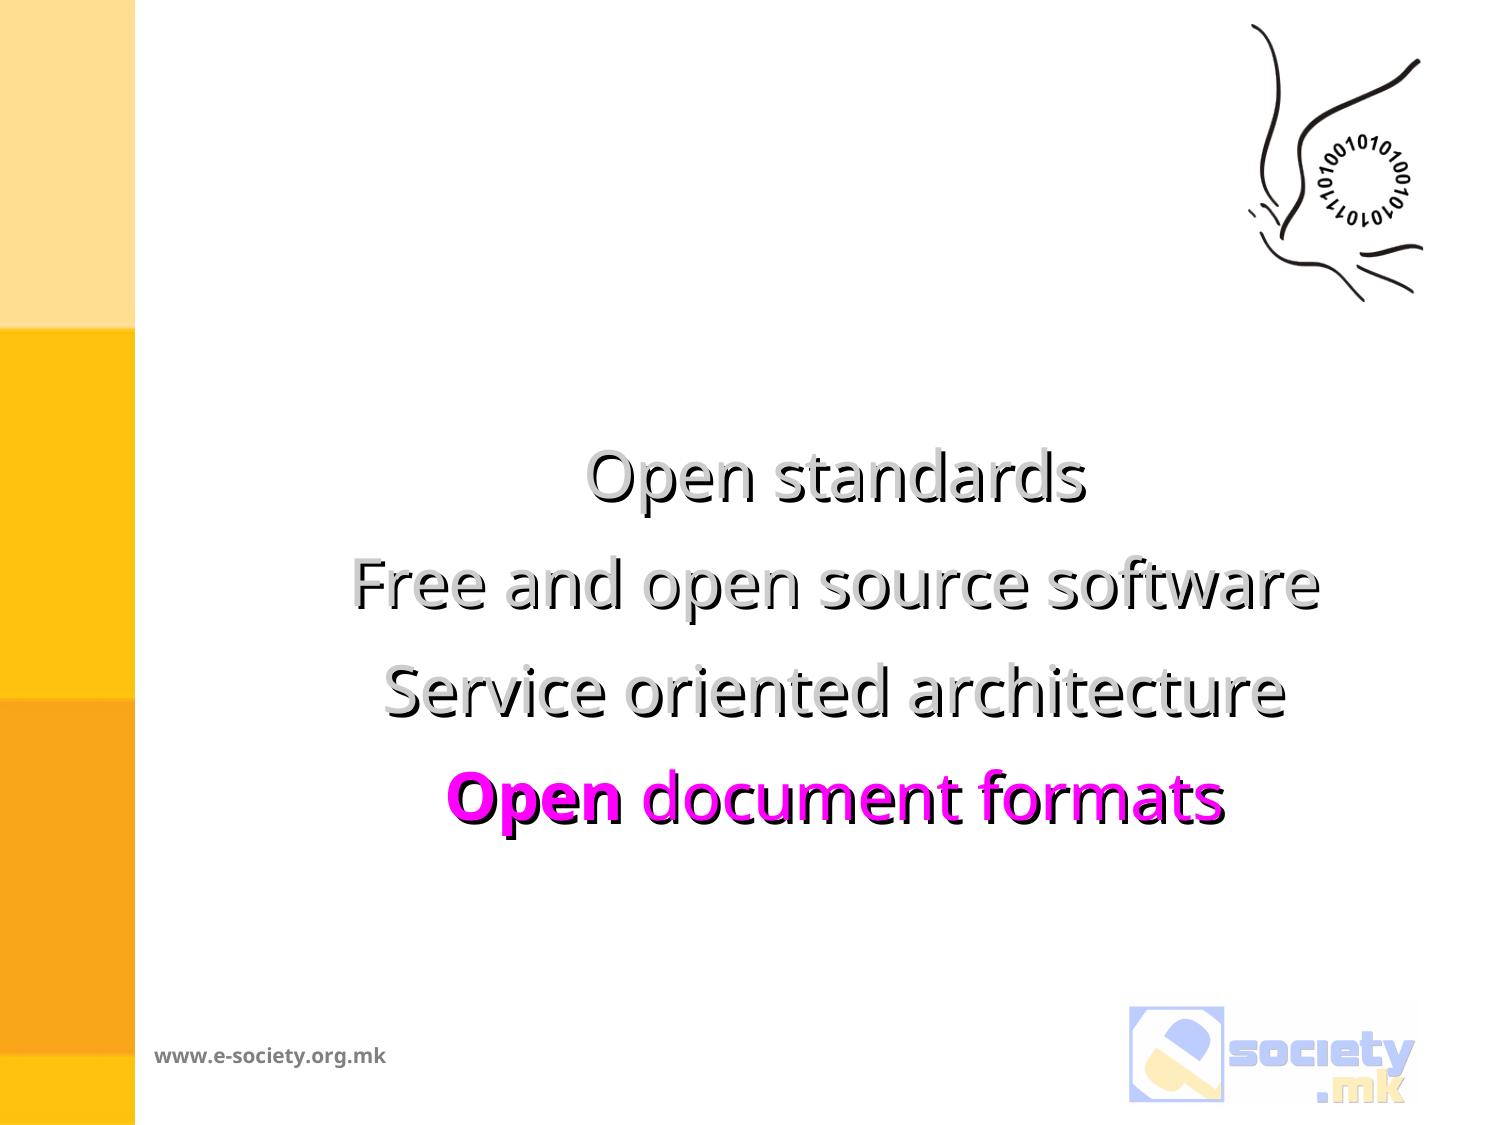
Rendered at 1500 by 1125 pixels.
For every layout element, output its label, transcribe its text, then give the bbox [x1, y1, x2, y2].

picture [1248, 24, 1424, 262]
picture [0, 0, 135, 1125]
subtitle Open standards Free and open source software Service oriented architecture Open document formats [169, 262, 1425, 1006]
